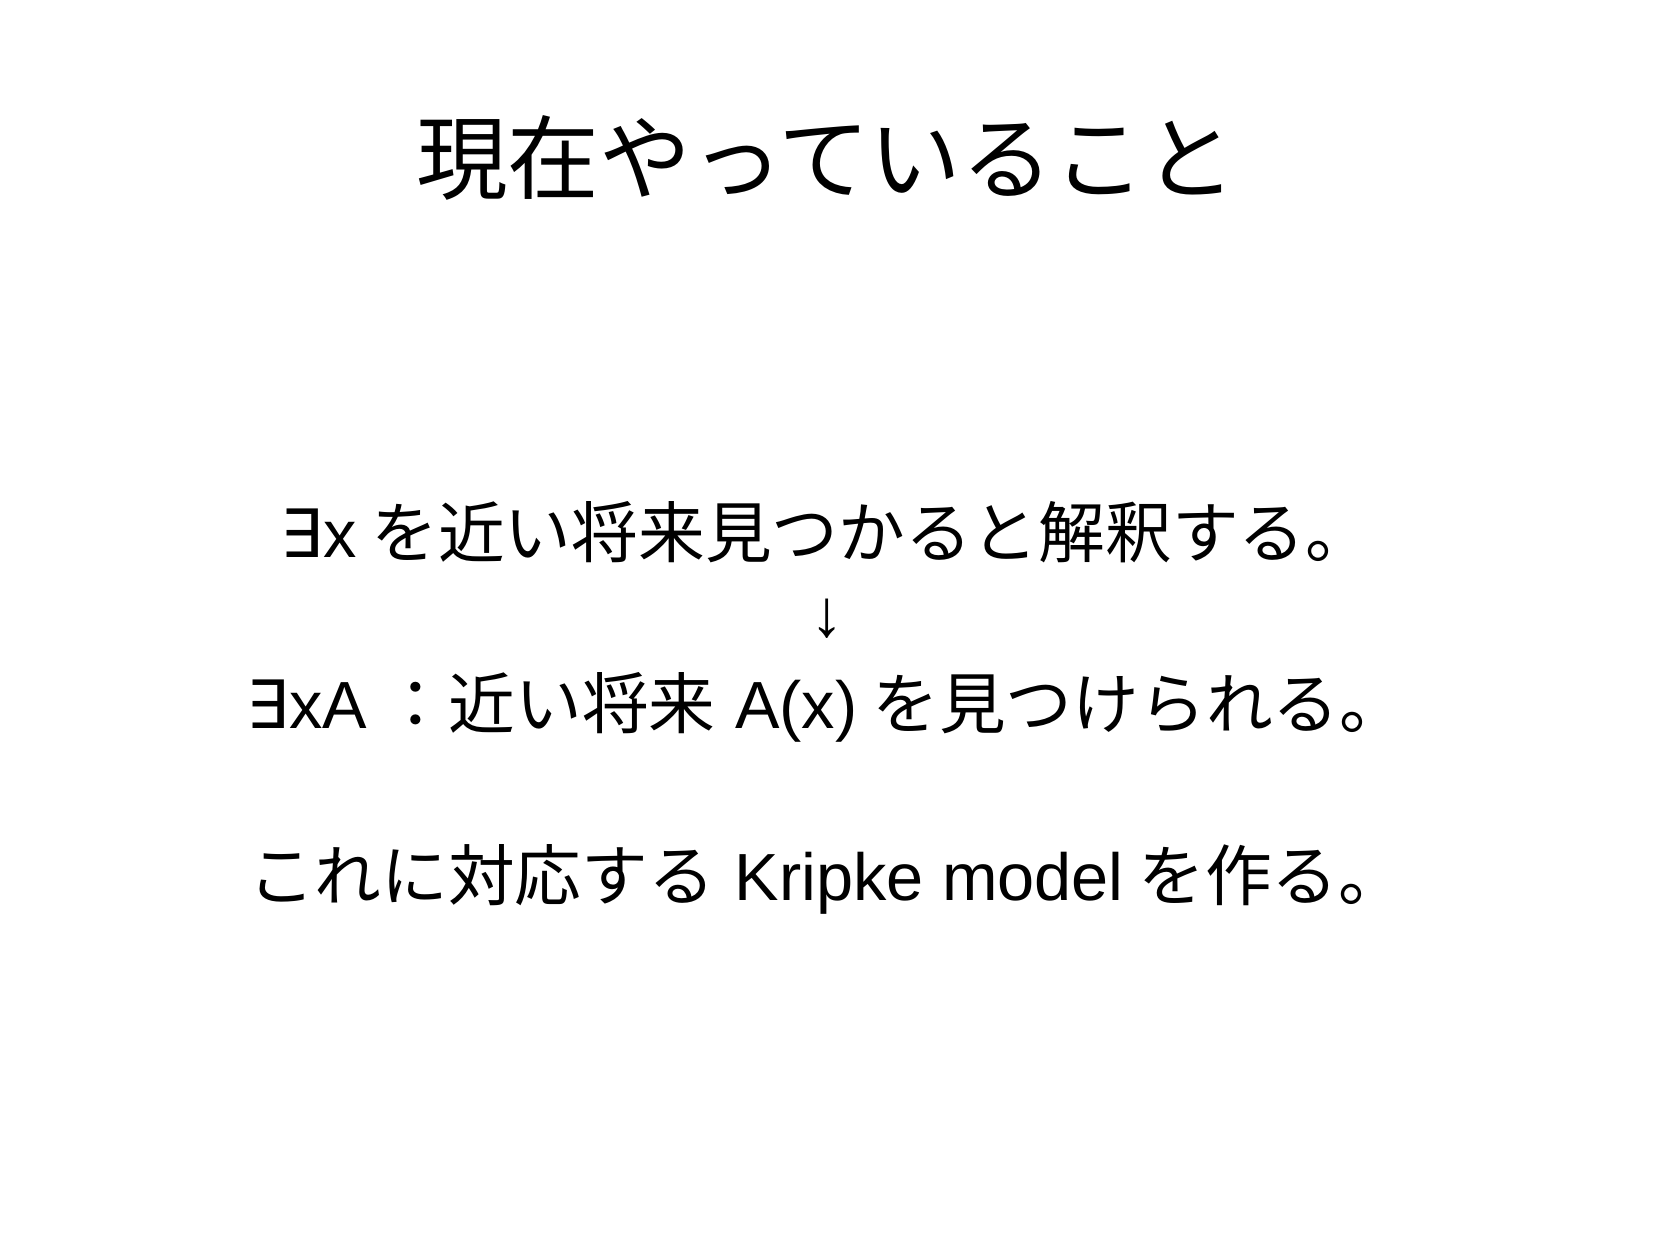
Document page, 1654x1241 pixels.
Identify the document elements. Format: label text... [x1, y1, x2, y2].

subtitle ∃xを近い将来見つかると解釈する。 ↓ ∃xA：近い将来A(x)を見つけられる。 これに対応するKripke modelを作る。 [82, 297, 1571, 1102]
title 現在やっていること [82, 56, 1571, 250]
